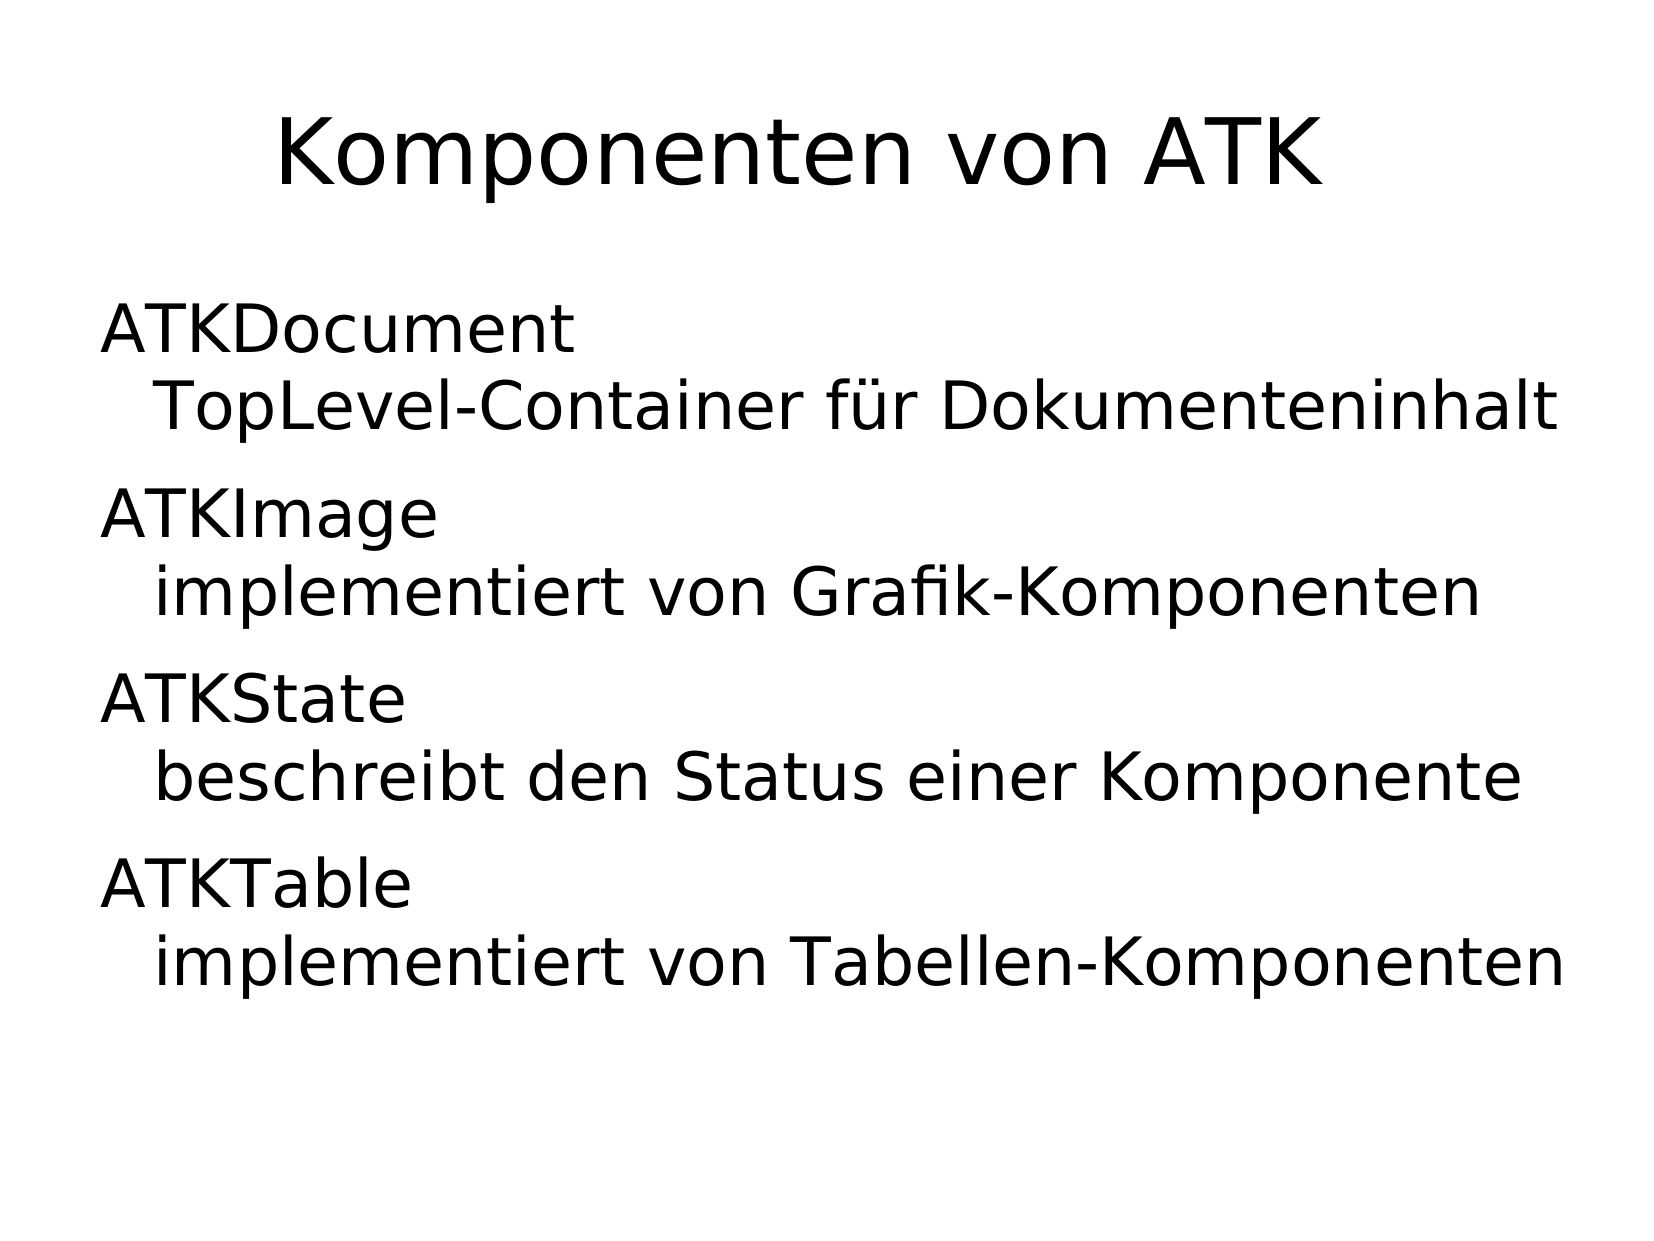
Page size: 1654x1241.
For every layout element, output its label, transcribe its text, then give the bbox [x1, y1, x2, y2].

title Komponenten von ATK [82, 49, 1571, 257]
list ATKDocument TopLevel-Container für Dokumenteninhalt ATKImage implementiert von Grafik-Komponenten ATKState beschreibt den Status einer Komponente ATKTable implementiert von Tabellen-Komponenten [82, 290, 1571, 1109]
